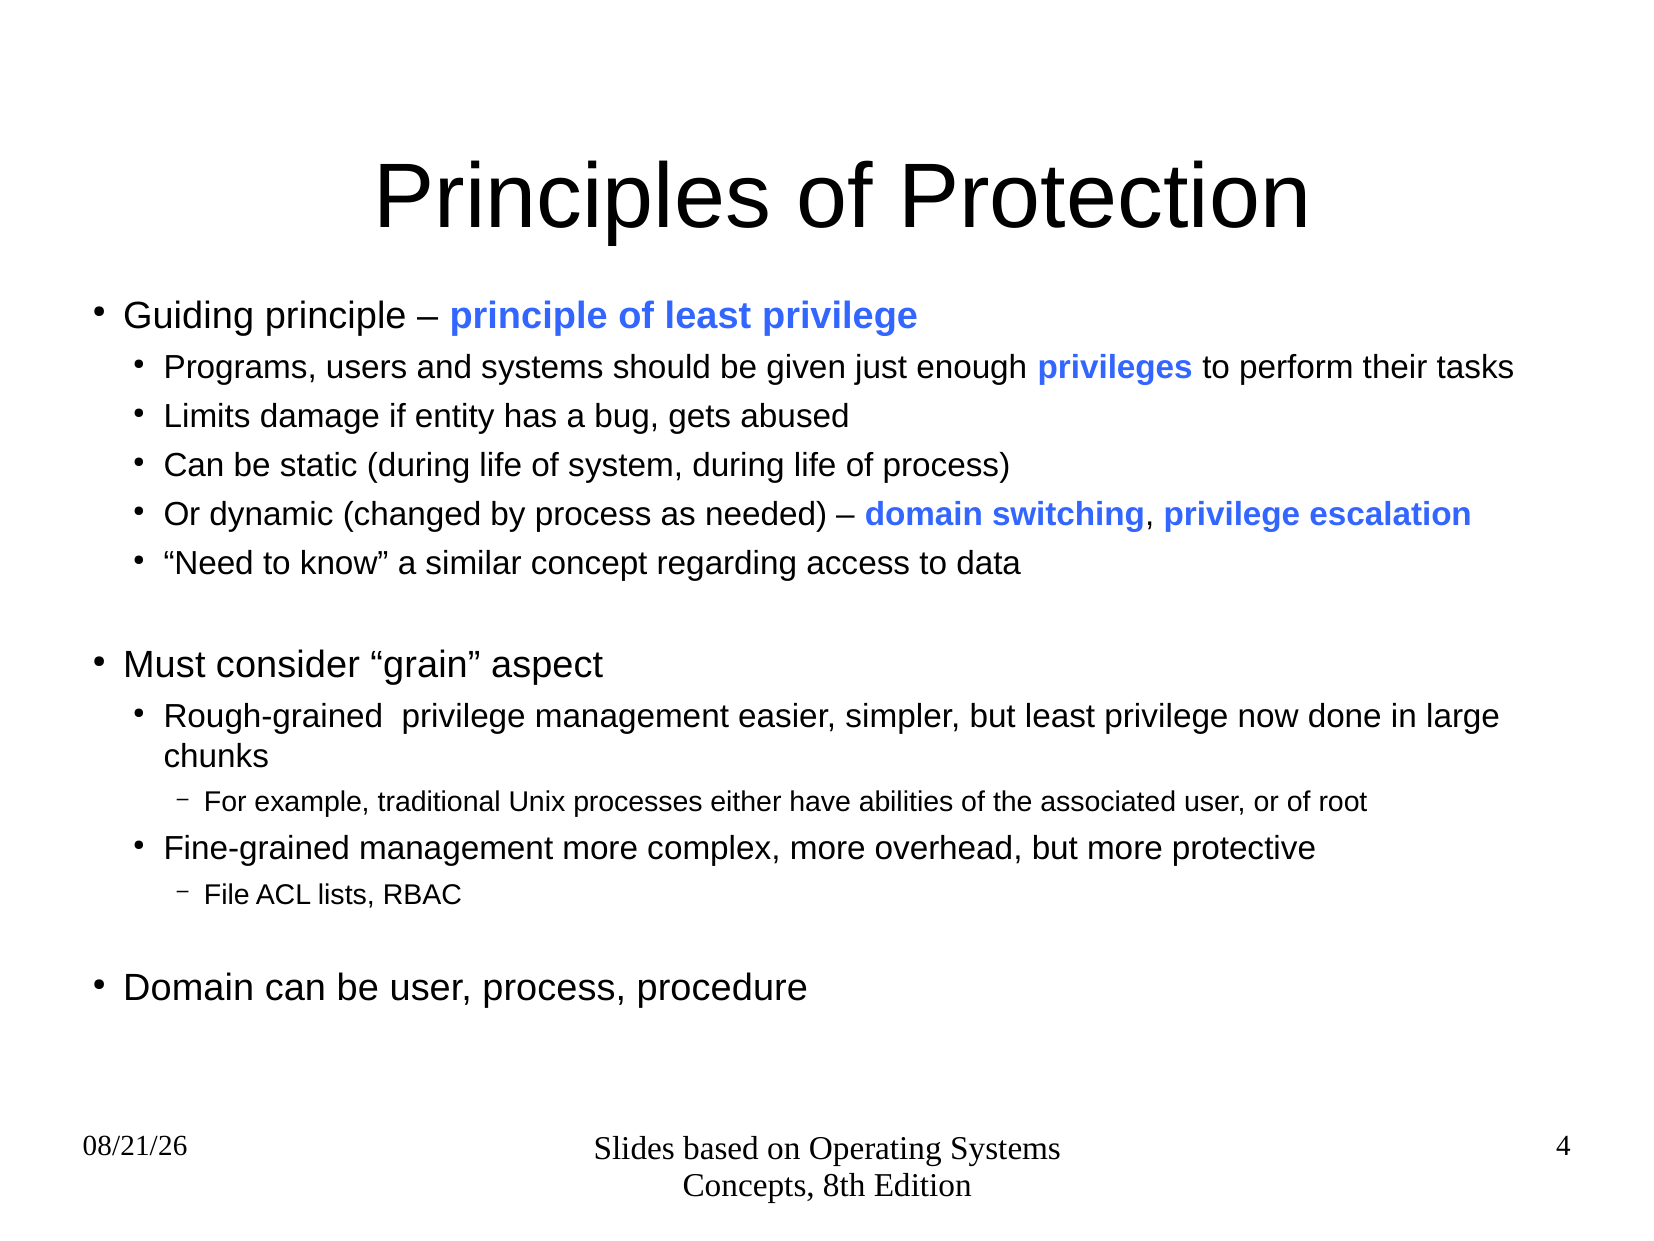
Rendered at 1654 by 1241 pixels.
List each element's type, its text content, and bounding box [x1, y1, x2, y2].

list Guiding principle – principle of least privilege Programs, users and systems should be given just enough privileges to perform their tasks Limits damage if entity has a bug, gets abused Can be static (during life of system, during life of process) Or dynamic (changed by process as needed) – domain switching, privilege escalation “Need to know” a similar concept regarding access to data Must consider “grain” aspect Rough-grained privilege management easier, simpler, but least privilege now done in large chunks For example, traditional Unix processes either have abilities of the associated user, or of root Fine-grained management more complex, more overhead, but more protective File ACL lists, RBAC Domain can be user, process, procedure [82, 290, 1571, 1010]
title Principles of Protection [82, 49, 1571, 257]
